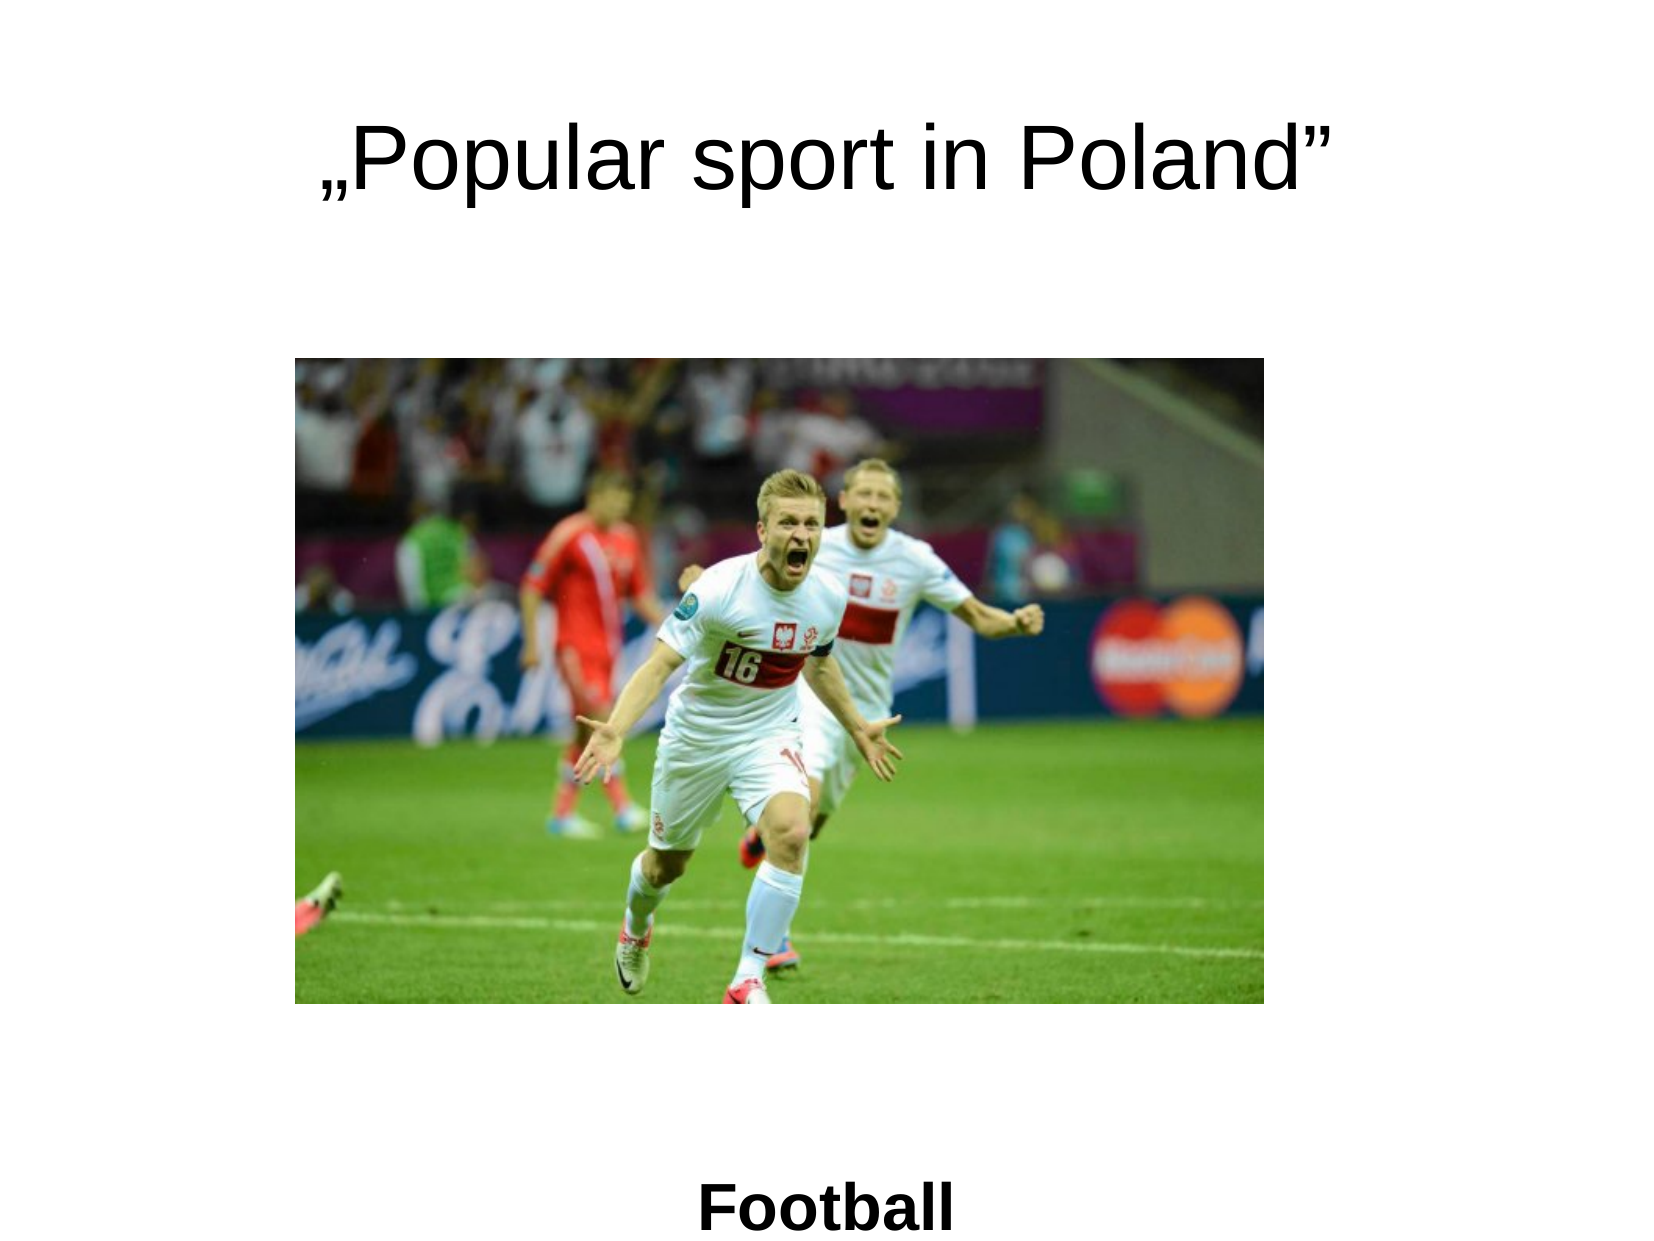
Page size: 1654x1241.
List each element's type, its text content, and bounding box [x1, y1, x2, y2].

subtitle Football [82, 288, 1571, 1211]
title „Popular sport in Poland” [82, 49, 1571, 257]
